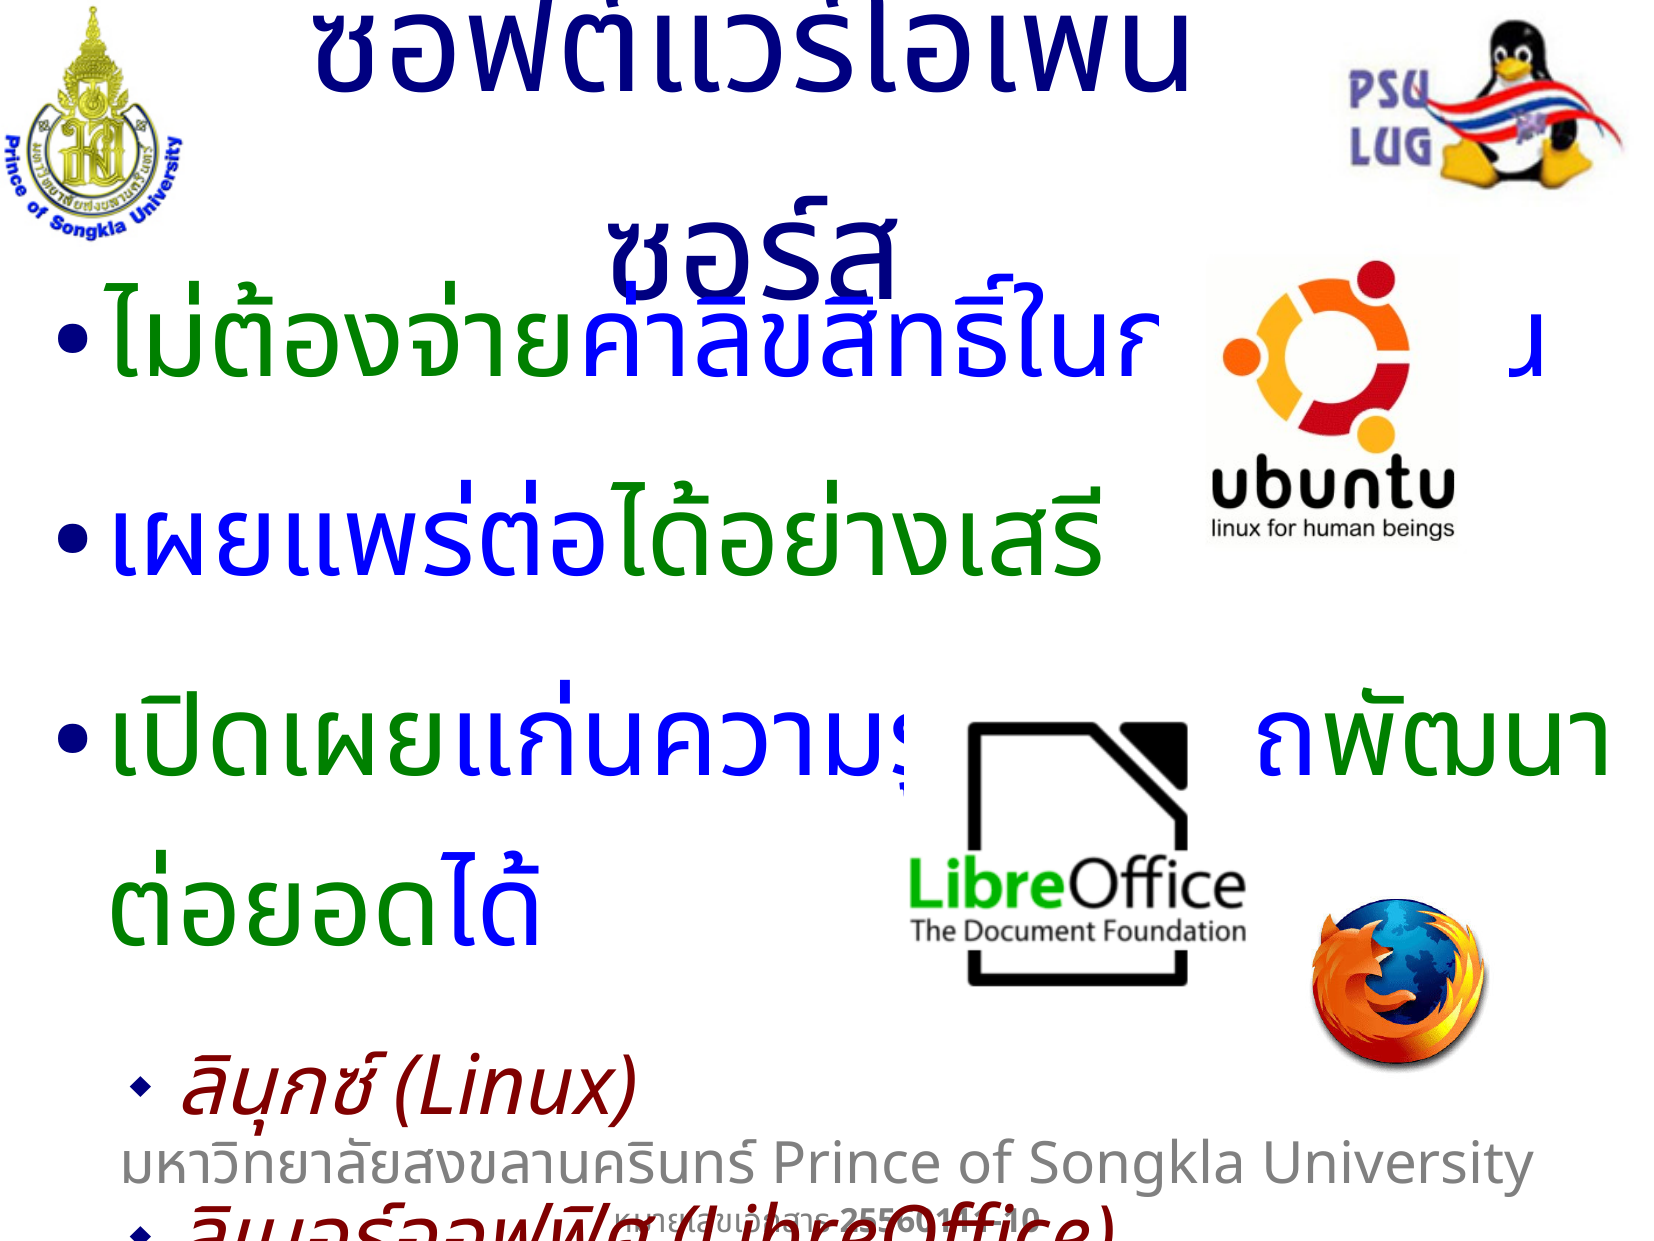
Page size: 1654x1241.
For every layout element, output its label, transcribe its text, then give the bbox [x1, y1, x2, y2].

picture [1159, 227, 1509, 577]
picture [0, 0, 185, 247]
list ไม่ต้องจ่ายค่าลิขสิทธิ์ในการใช้งาน เผยแพร่ต่อได้อย่างเสรี เปิดเผยแก่นความรู้ สามารถพัฒนาต่อยอดได้ ลินุกซ์ (Linux) ลิเบอร์ออฟฟิศ (LibreOffice), FireFox [35, 256, 1626, 1057]
title ซอฟต์แวร์โอเพนซอร์ส [206, 38, 1300, 256]
picture [1328, 10, 1642, 207]
picture [904, 680, 1249, 1024]
text_box [234, 232, 264, 303]
picture [1281, 866, 1518, 1103]
